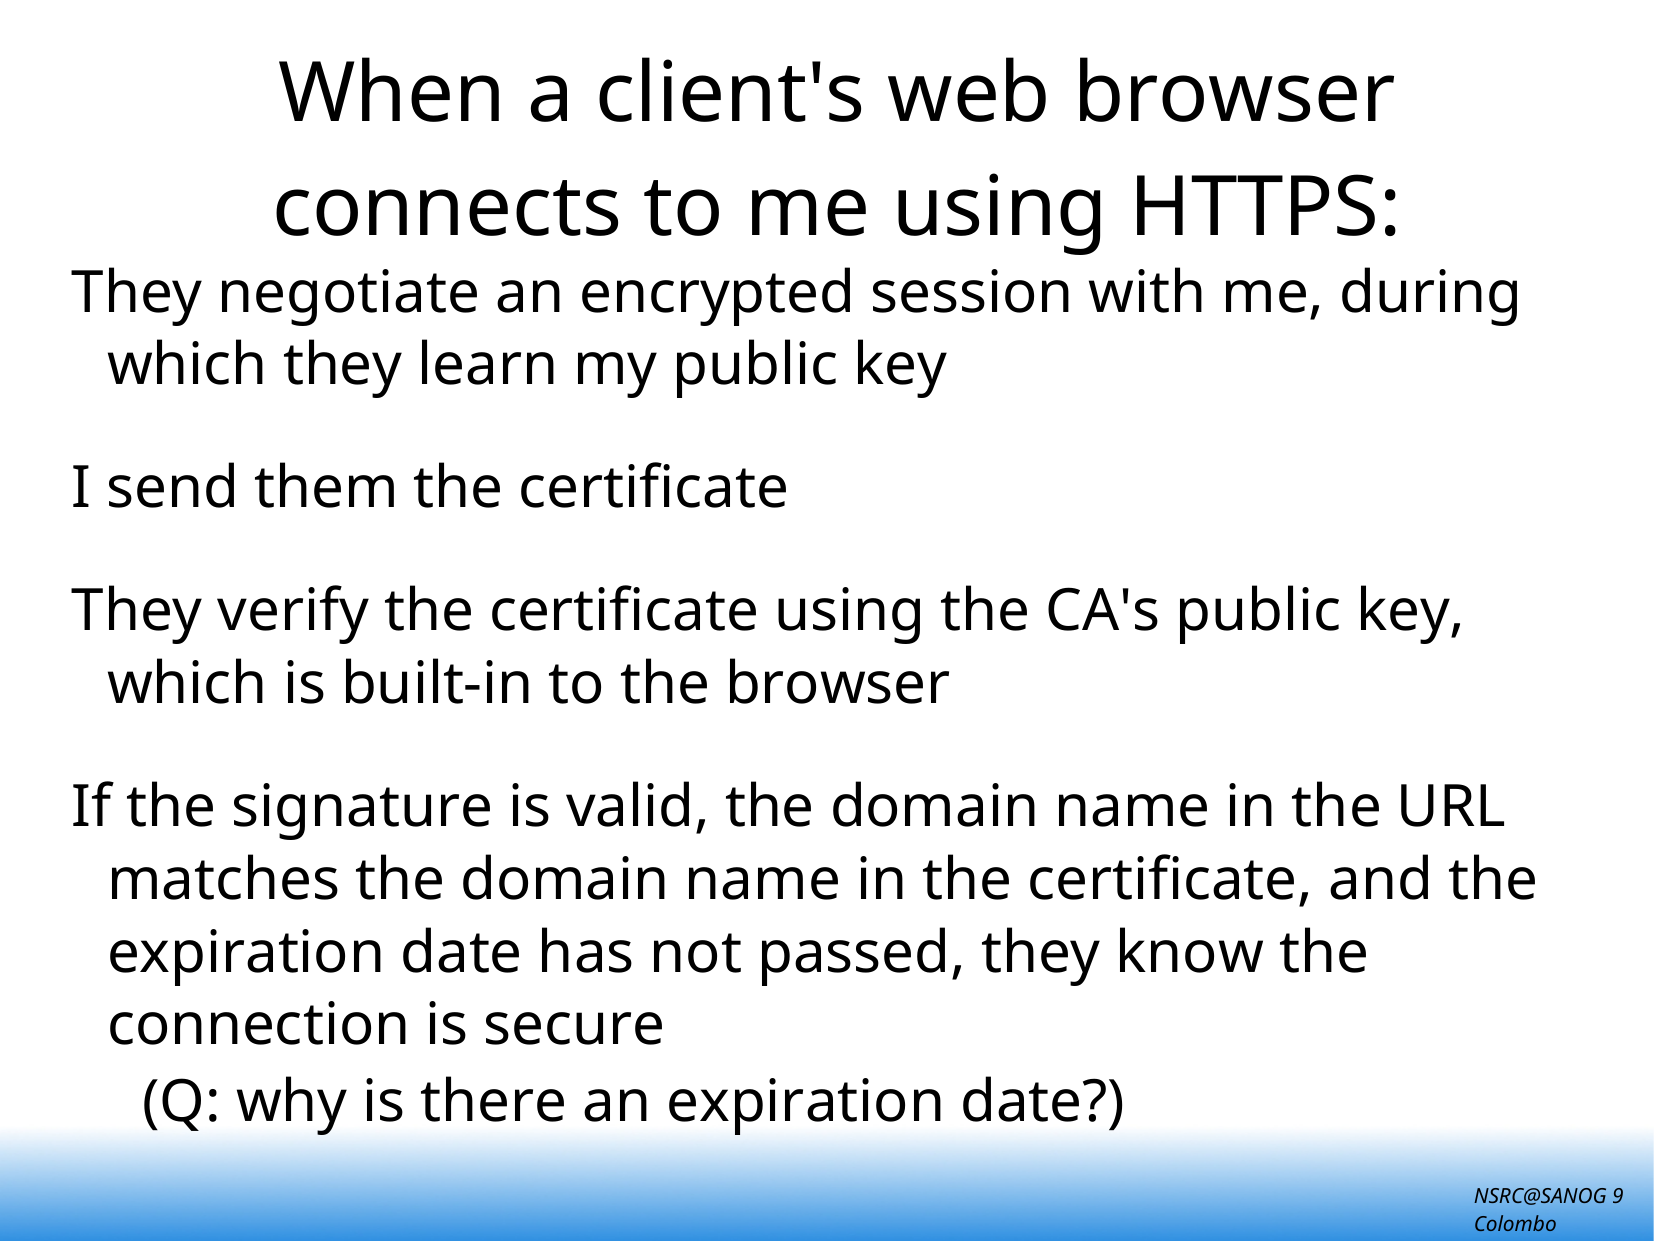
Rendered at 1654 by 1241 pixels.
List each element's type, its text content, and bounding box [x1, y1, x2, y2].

title When a client's web browser connects to me using HTTPS: [199, 32, 1476, 233]
picture [0, 1124, 1654, 1241]
list They negotiate an encrypted session with me, during which they learn my public key I send them the certificate They verify the certificate using the CA's public key, which is built-in to the browser If the signature is valid, the domain name in the URL matches the domain name in the certificate, and the expiration date has not passed, they know the connection is secure (Q: why is there an expiration date?) [36, 253, 1613, 1132]
